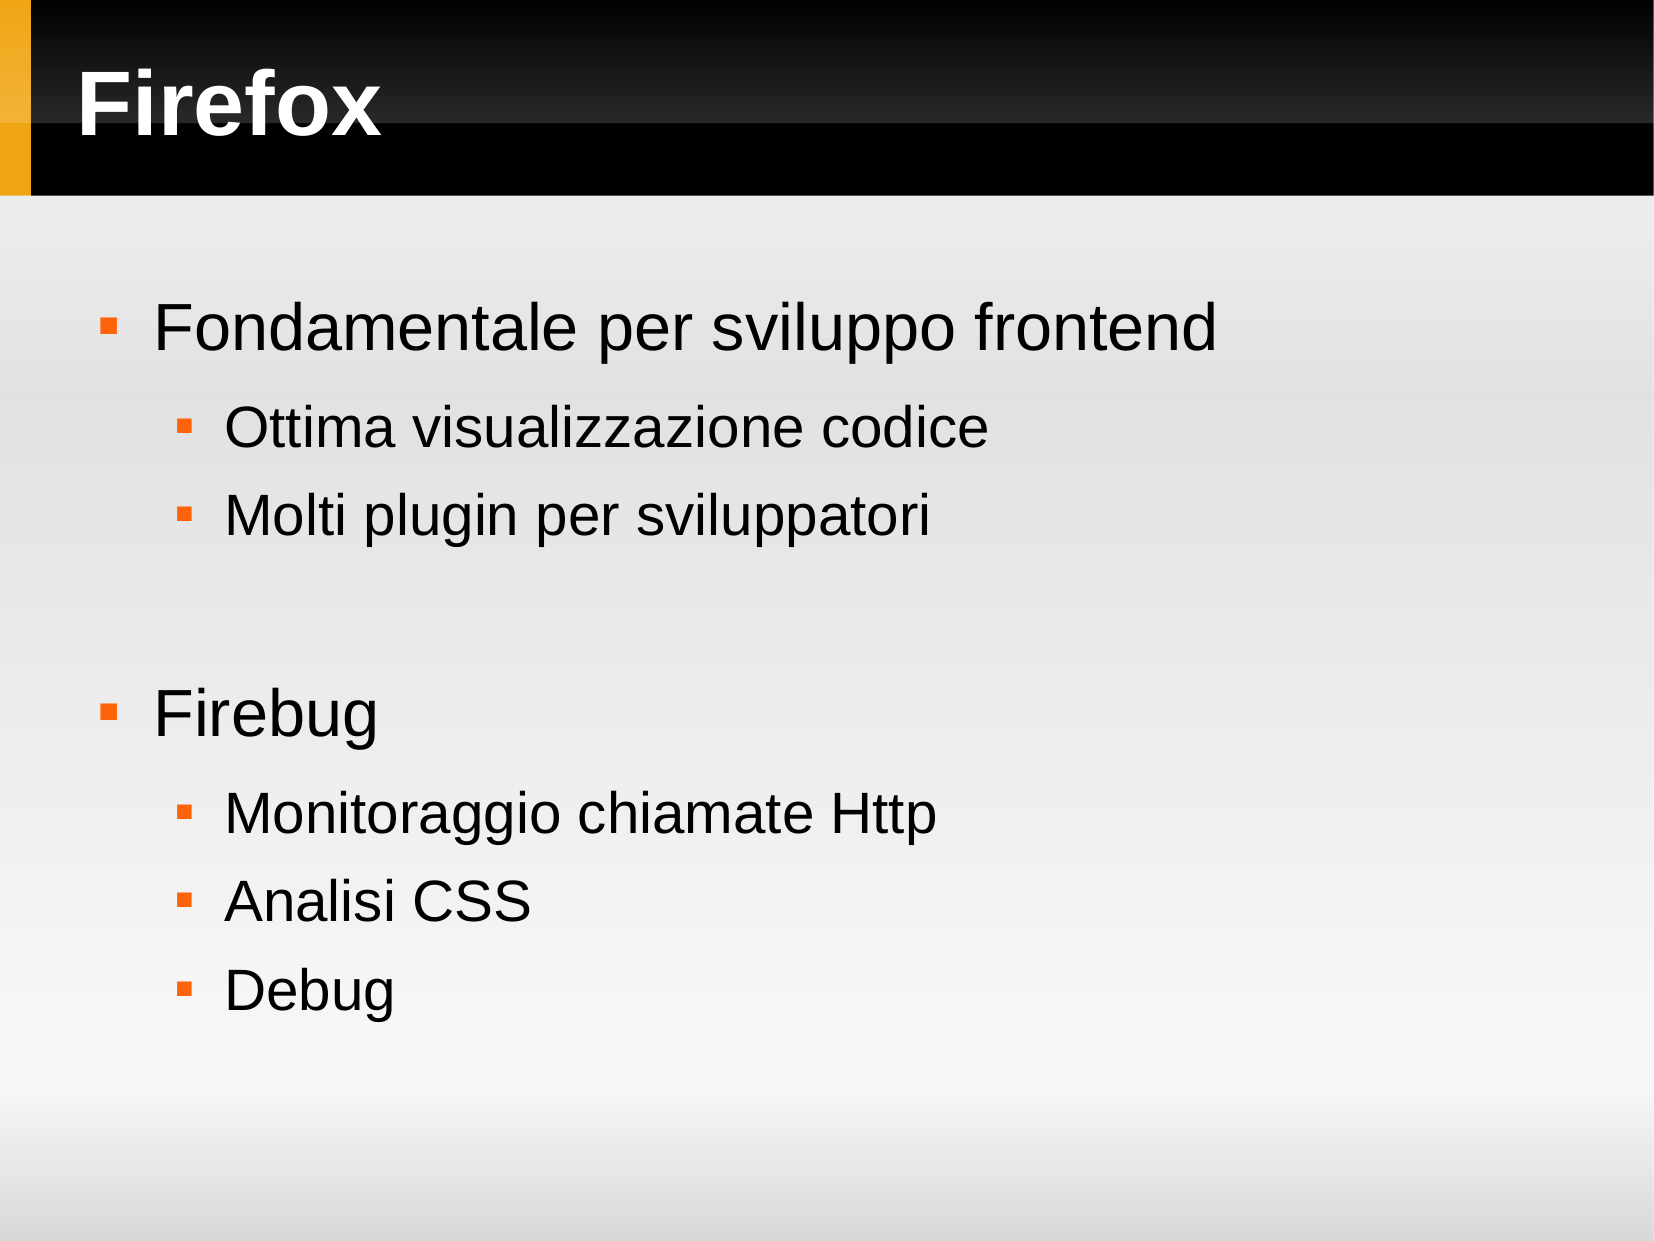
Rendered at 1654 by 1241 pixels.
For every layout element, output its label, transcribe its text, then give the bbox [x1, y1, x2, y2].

picture [0, 0, 1654, 1241]
title Firefox [76, 7, 1565, 200]
list Fondamentale per sviluppo frontend Ottima visualizzazione codice Molti plugin per sviluppatori Firebug Monitoraggio chiamate Http Analisi CSS Debug [82, 290, 1571, 1094]
